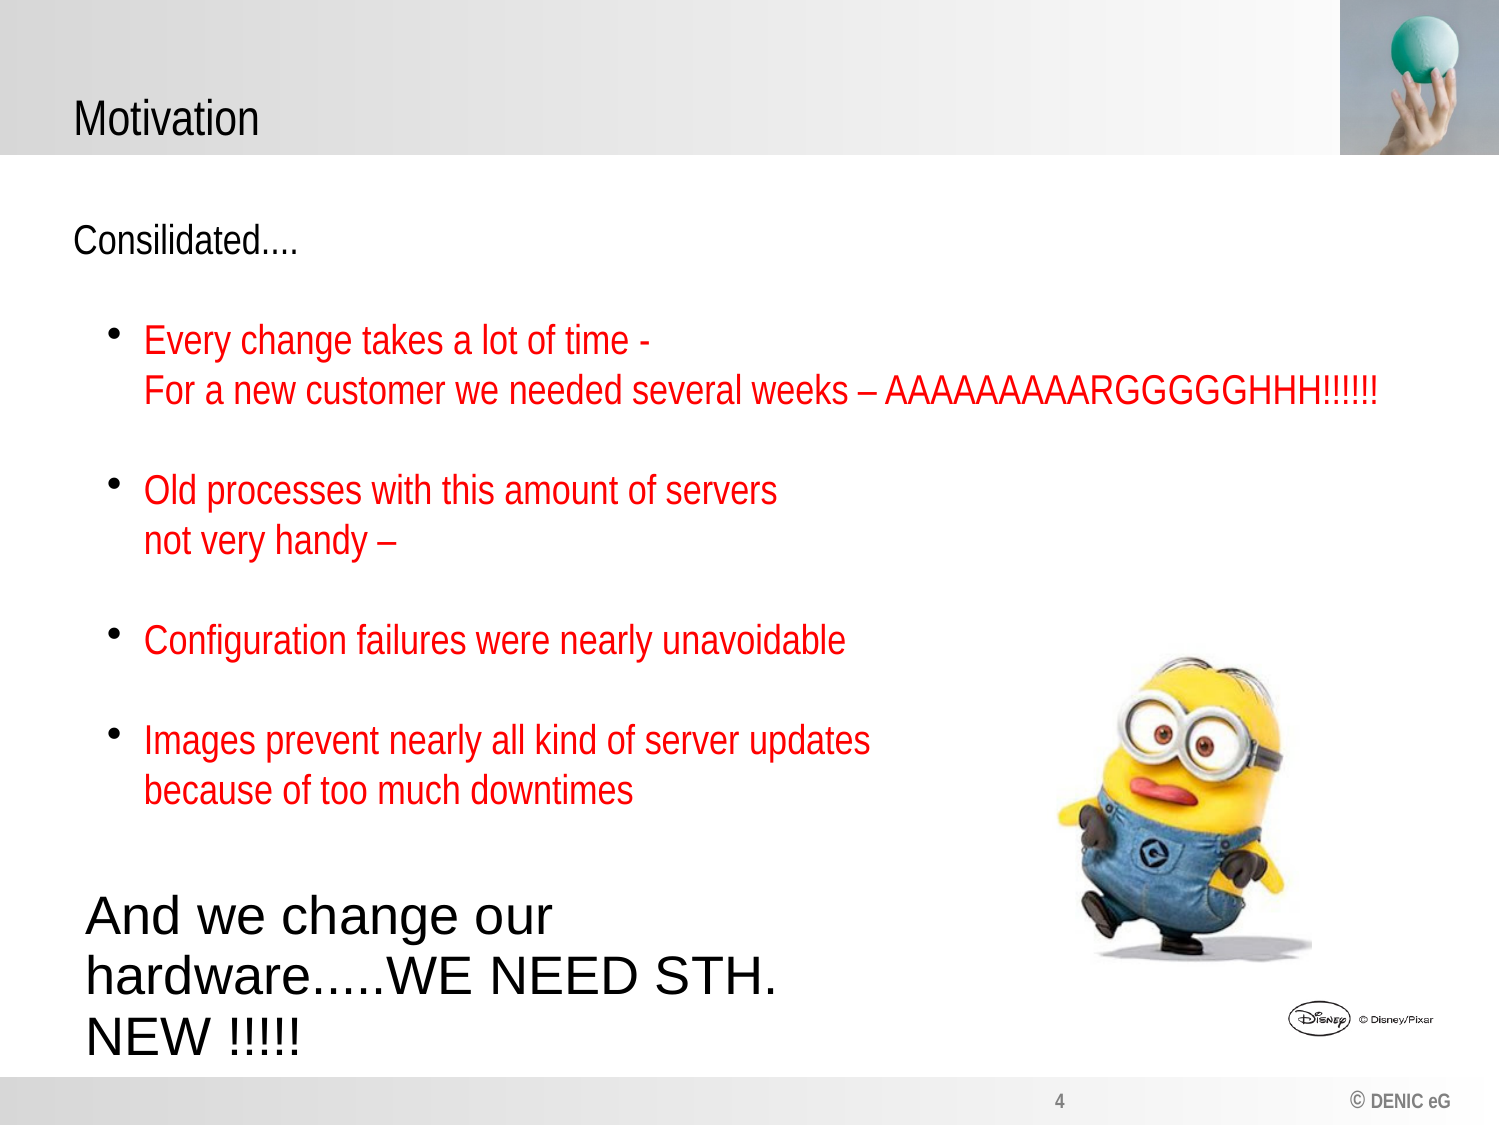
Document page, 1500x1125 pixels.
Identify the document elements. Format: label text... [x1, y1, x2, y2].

picture [1038, 602, 1434, 1040]
text_box Consilidated.... Every change takes a lot of time - For a new customer we needed several weeks – AAAAAAAAARGGGGGHHH!!!!!! Old processes with this amount of servers not very handy – Configuration failures were nearly unavoidable Images prevent nearly all kind of server updates because of too much downtimes [73, 212, 1456, 1008]
text_box <Nummer> © DENIC eG [79, 1083, 1452, 1122]
text_box Motivation [73, 75, 1350, 146]
picture [1340, 0, 1499, 155]
text_box And we change our hardware.....WE NEED STH. NEW !!!!! [70, 877, 815, 1075]
